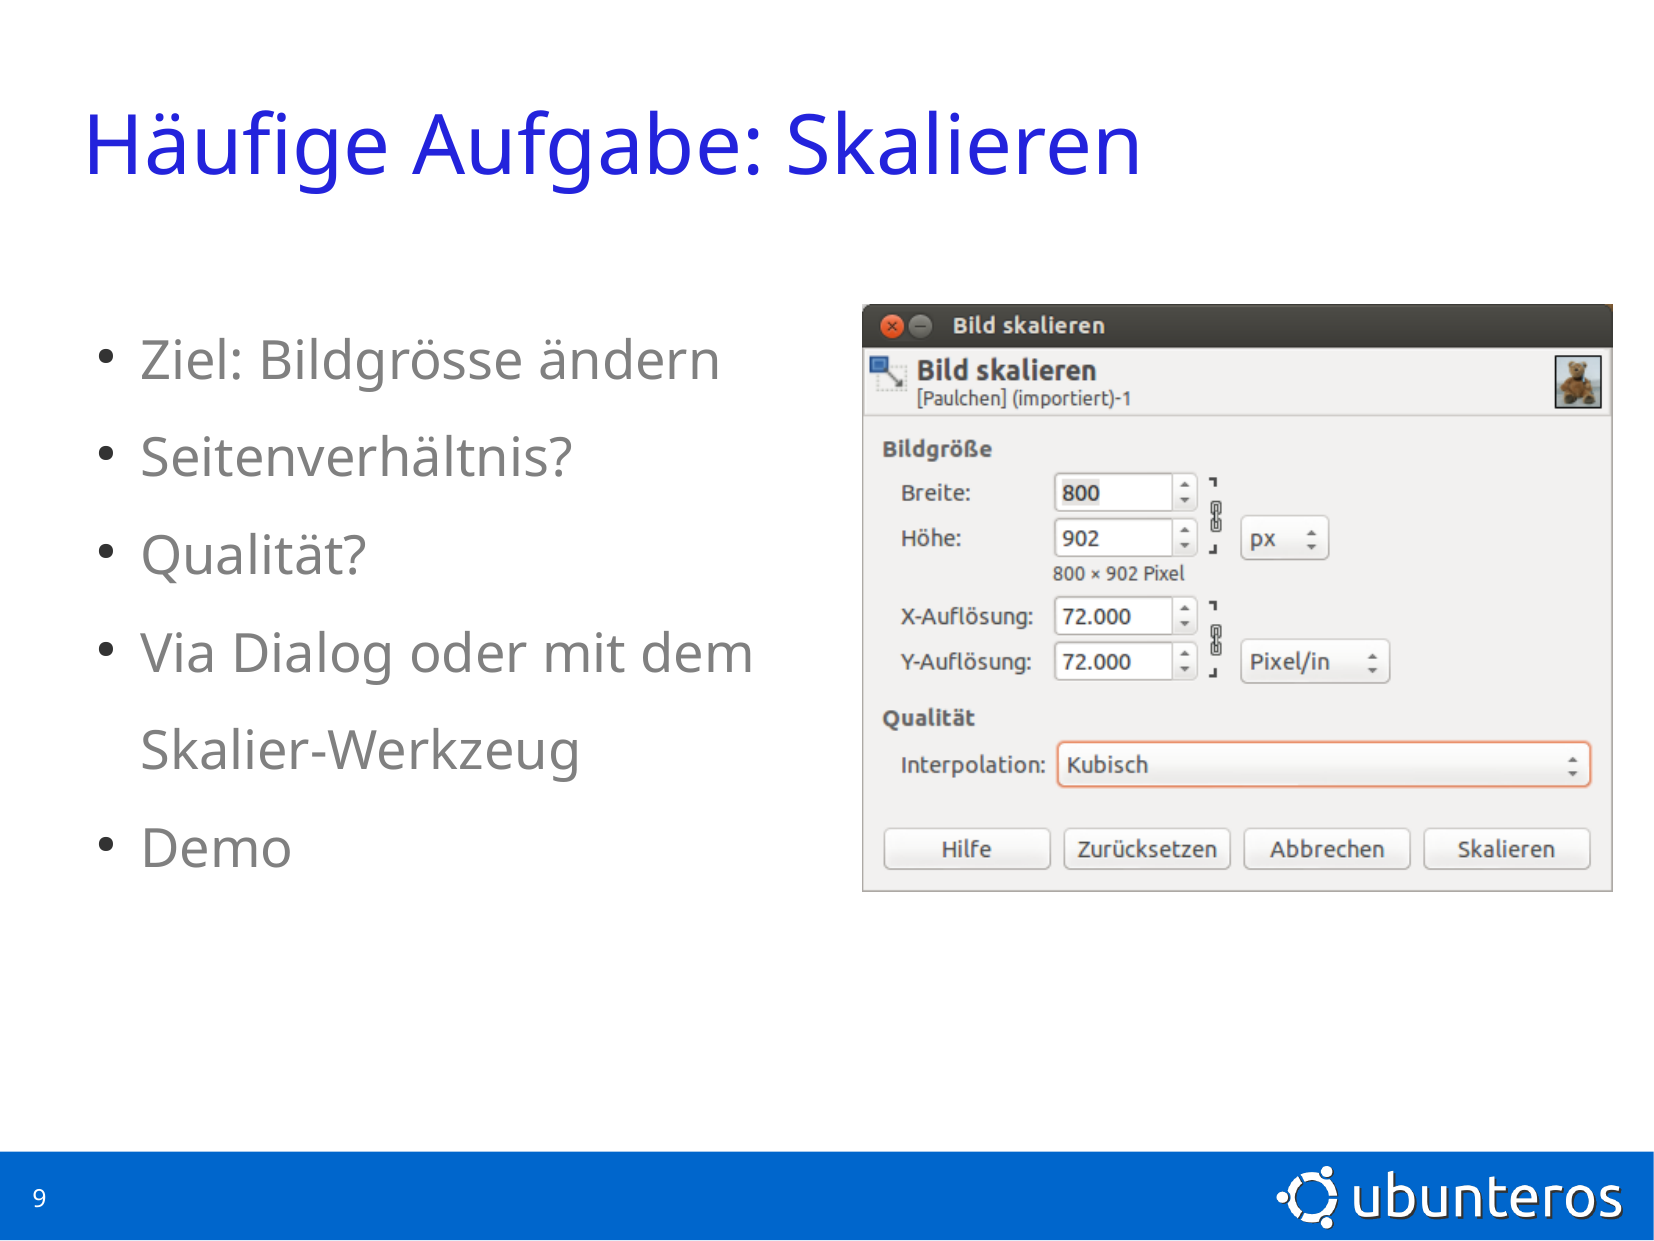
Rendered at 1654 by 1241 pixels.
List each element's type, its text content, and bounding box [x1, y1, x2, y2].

picture [862, 304, 1613, 892]
list Ziel: Bildgrösse ändern Seitenverhältnis? Qualität? Via Dialog oder mit dem Skalier-Werkzeug Demo [87, 284, 1579, 1004]
picture [1269, 1157, 1635, 1235]
title Häufige Aufgabe: Skalieren [82, 37, 1571, 245]
